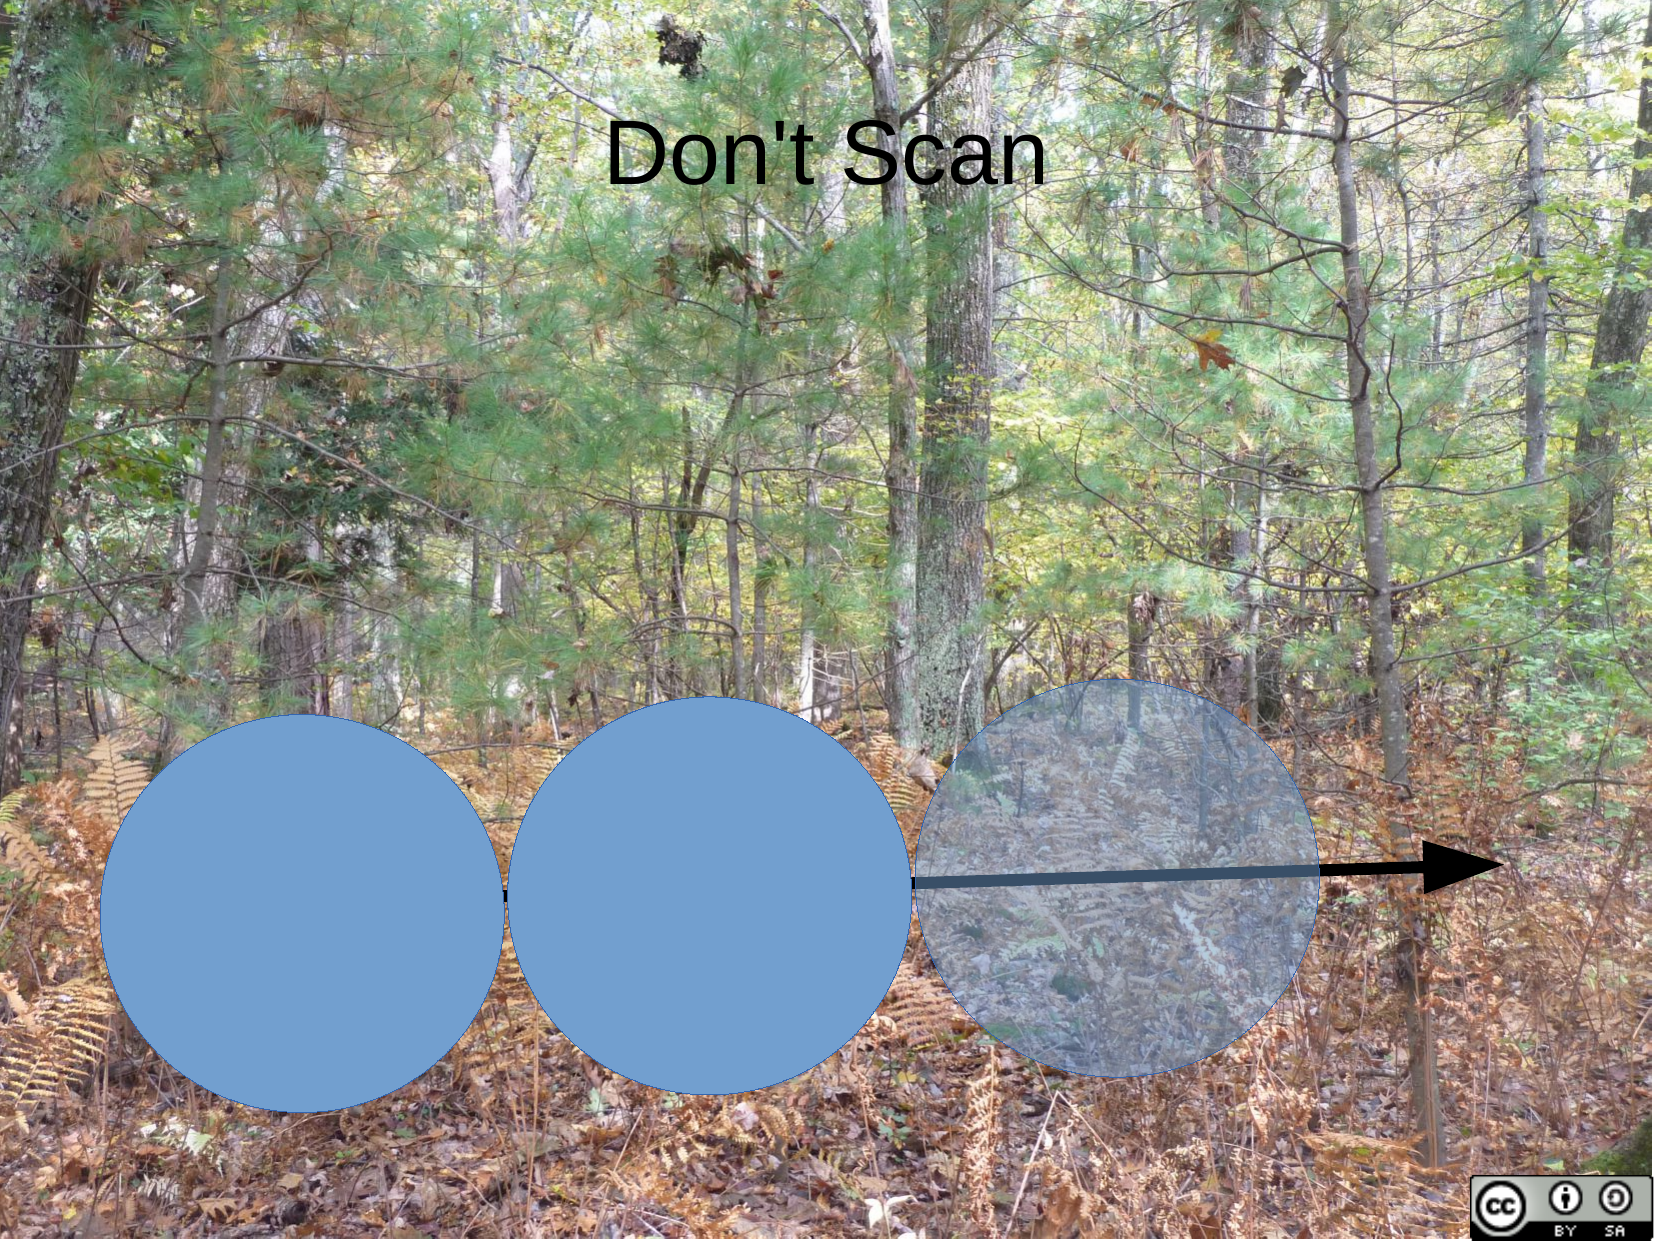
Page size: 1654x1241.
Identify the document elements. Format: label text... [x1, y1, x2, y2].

text_box [100, 714, 505, 1113]
title Don't Scan [82, 49, 1571, 257]
text_box [915, 679, 1320, 1078]
text_box [507, 696, 912, 1095]
picture [0, 0, 1654, 1241]
